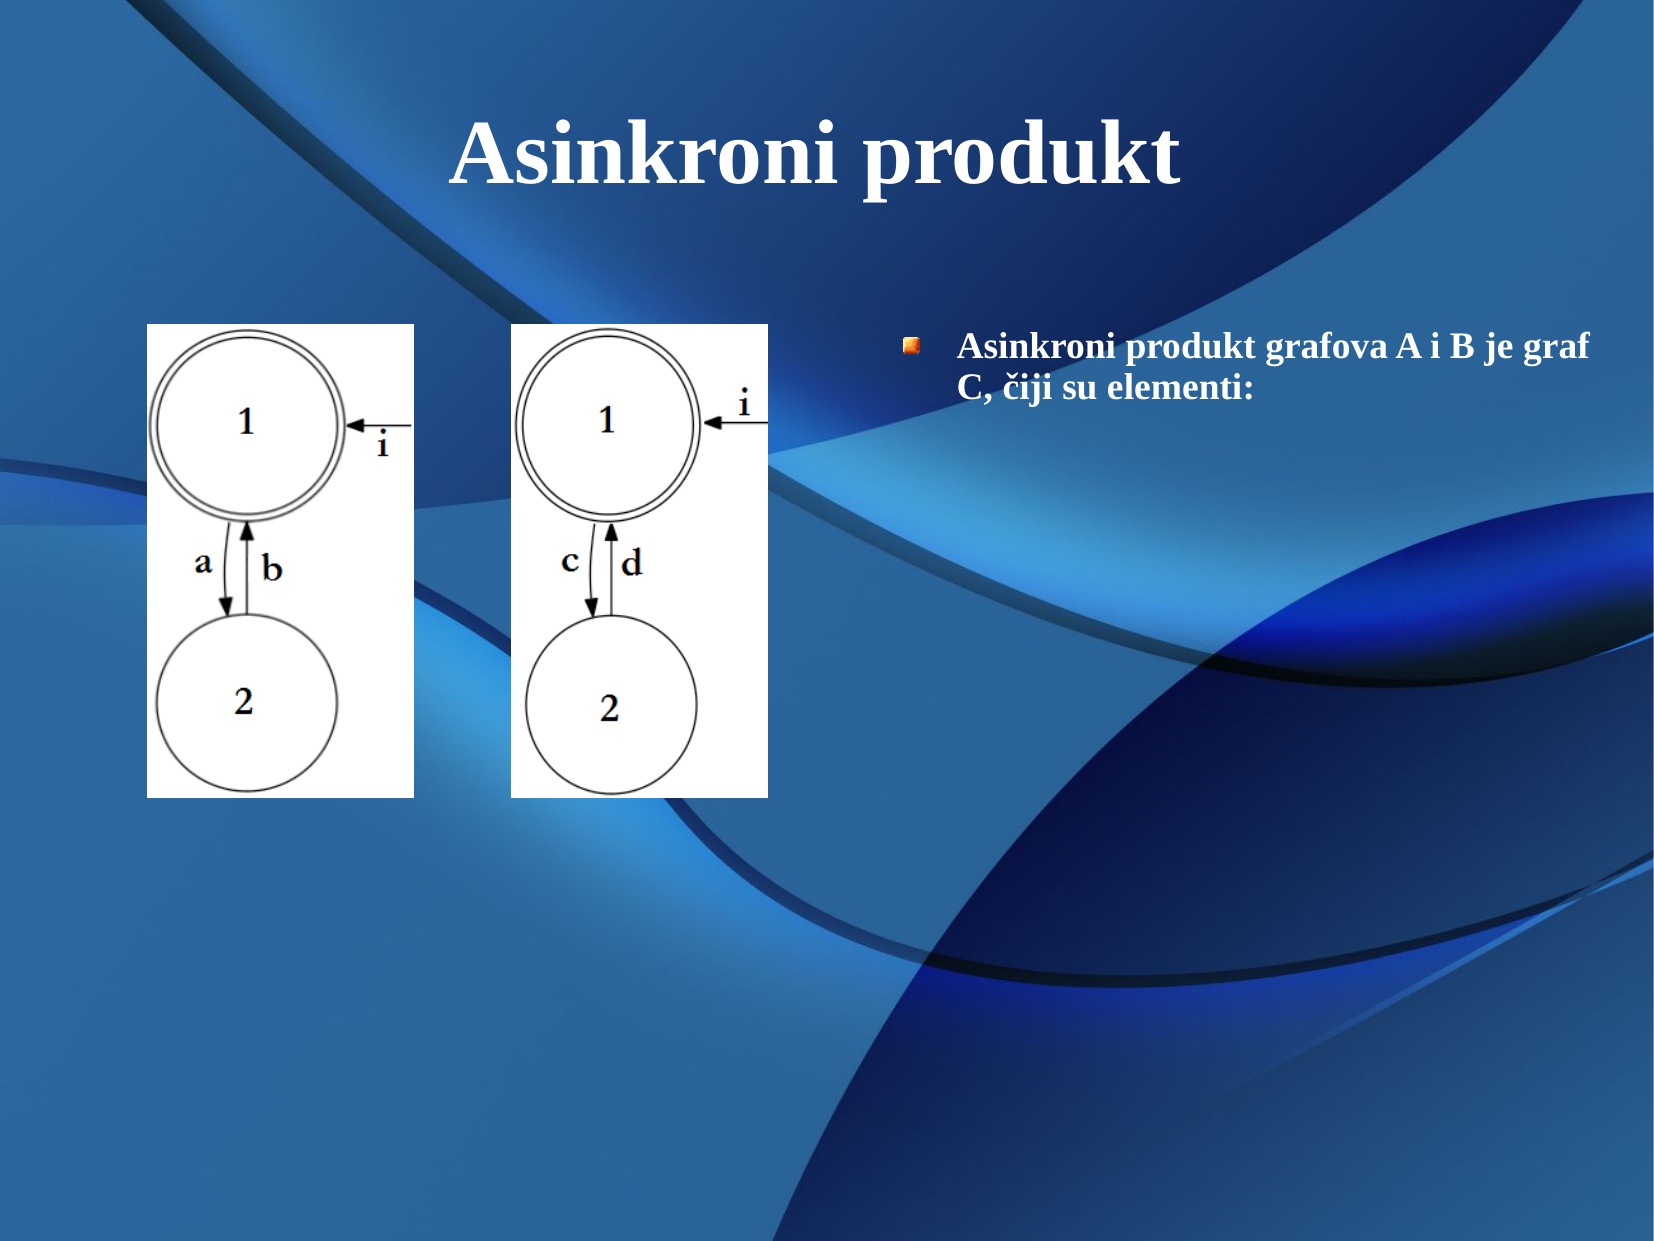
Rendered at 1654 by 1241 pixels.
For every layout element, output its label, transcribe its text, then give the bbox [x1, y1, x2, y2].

list Asinkroni produkt grafova A i B je graf C, čiji su elementi: [885, 324, 1612, 1129]
title Asinkroni produkt [82, 49, 1571, 257]
picture [0, 0, 1654, 1241]
